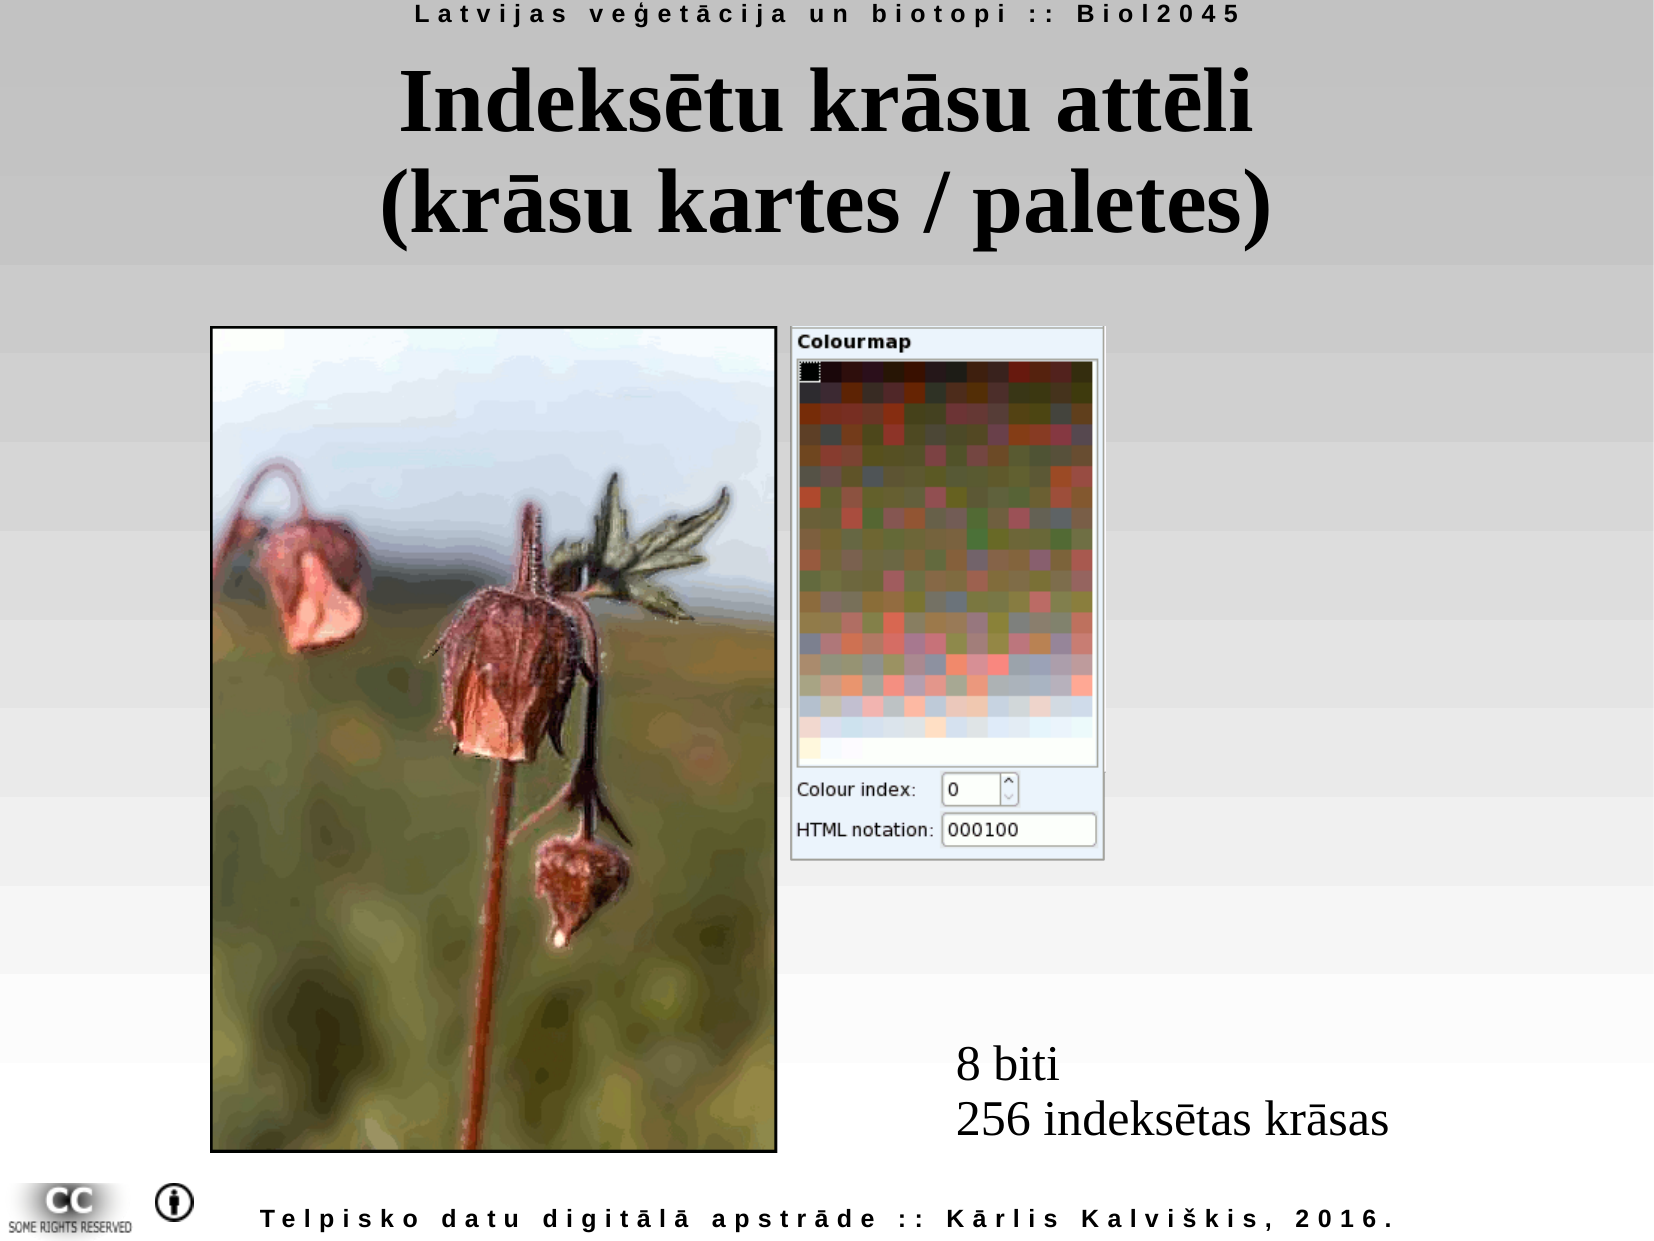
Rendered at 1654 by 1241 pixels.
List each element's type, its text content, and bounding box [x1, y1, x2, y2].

title Indeksētu krāsu attēli (krāsu kartes / paletes) [29, 49, 1625, 296]
picture [0, 0, 1654, 1241]
text_box 8 biti 256 indeksētas krāsas [955, 1036, 1390, 1147]
